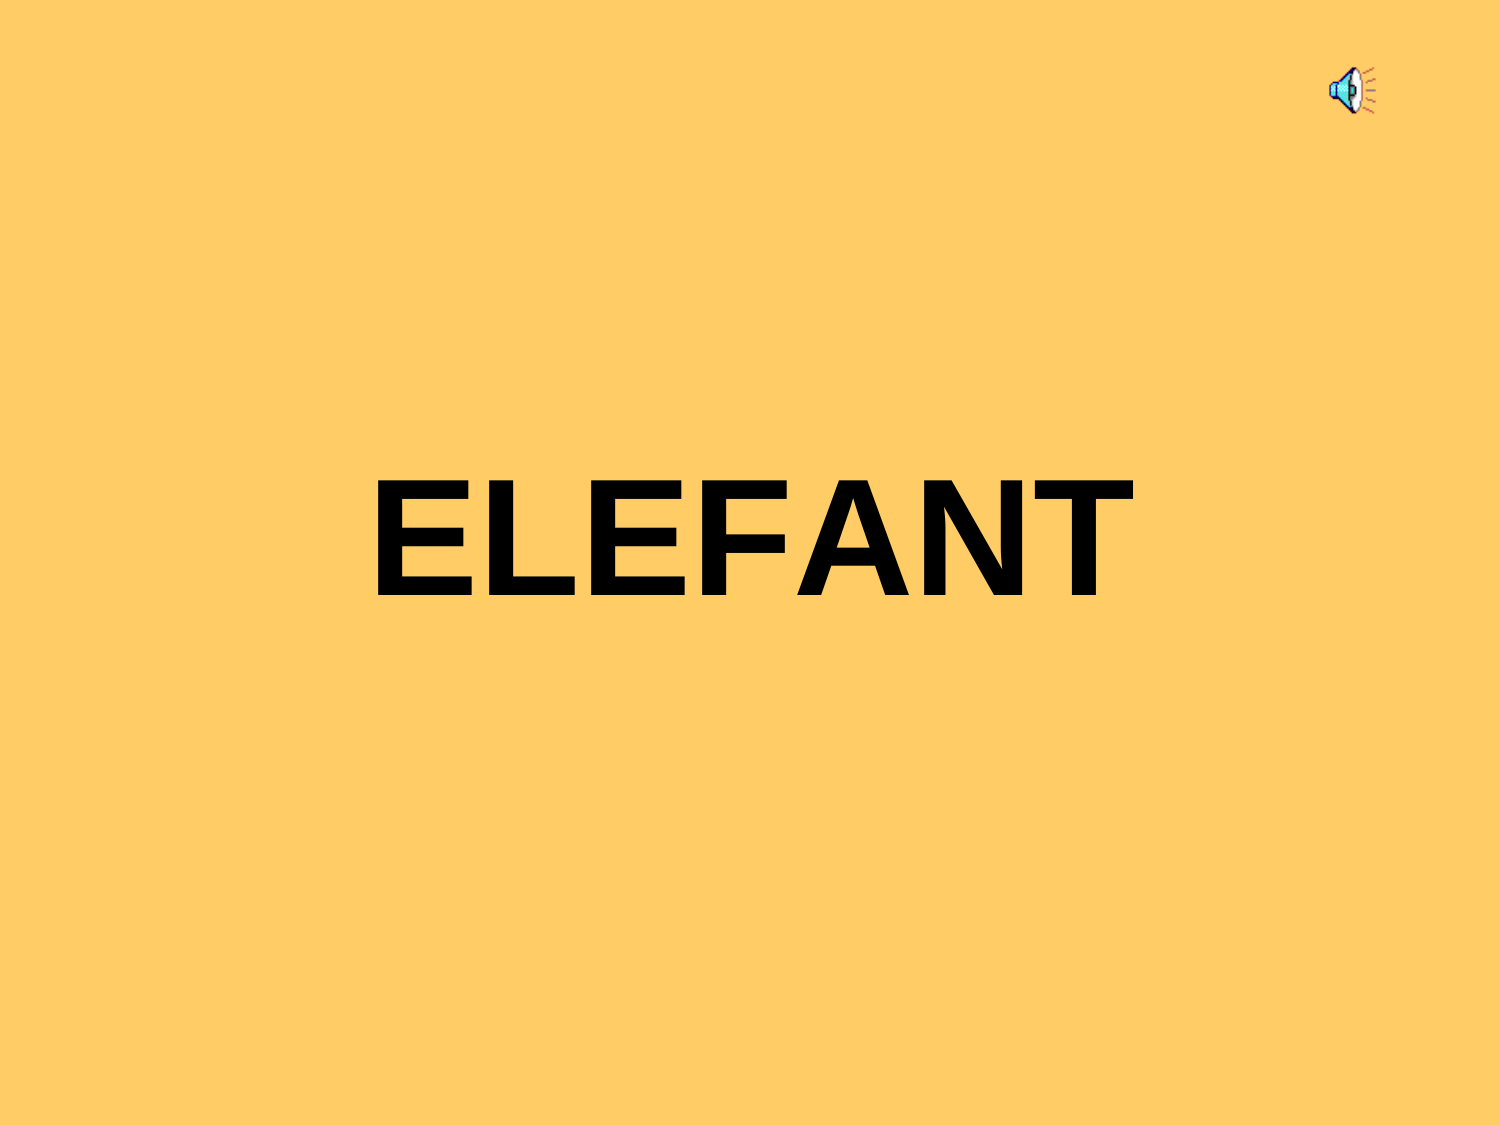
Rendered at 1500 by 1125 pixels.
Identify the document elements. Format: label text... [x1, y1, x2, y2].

picture [1328, 66, 1379, 117]
title ELEFANT [76, 430, 1427, 646]
